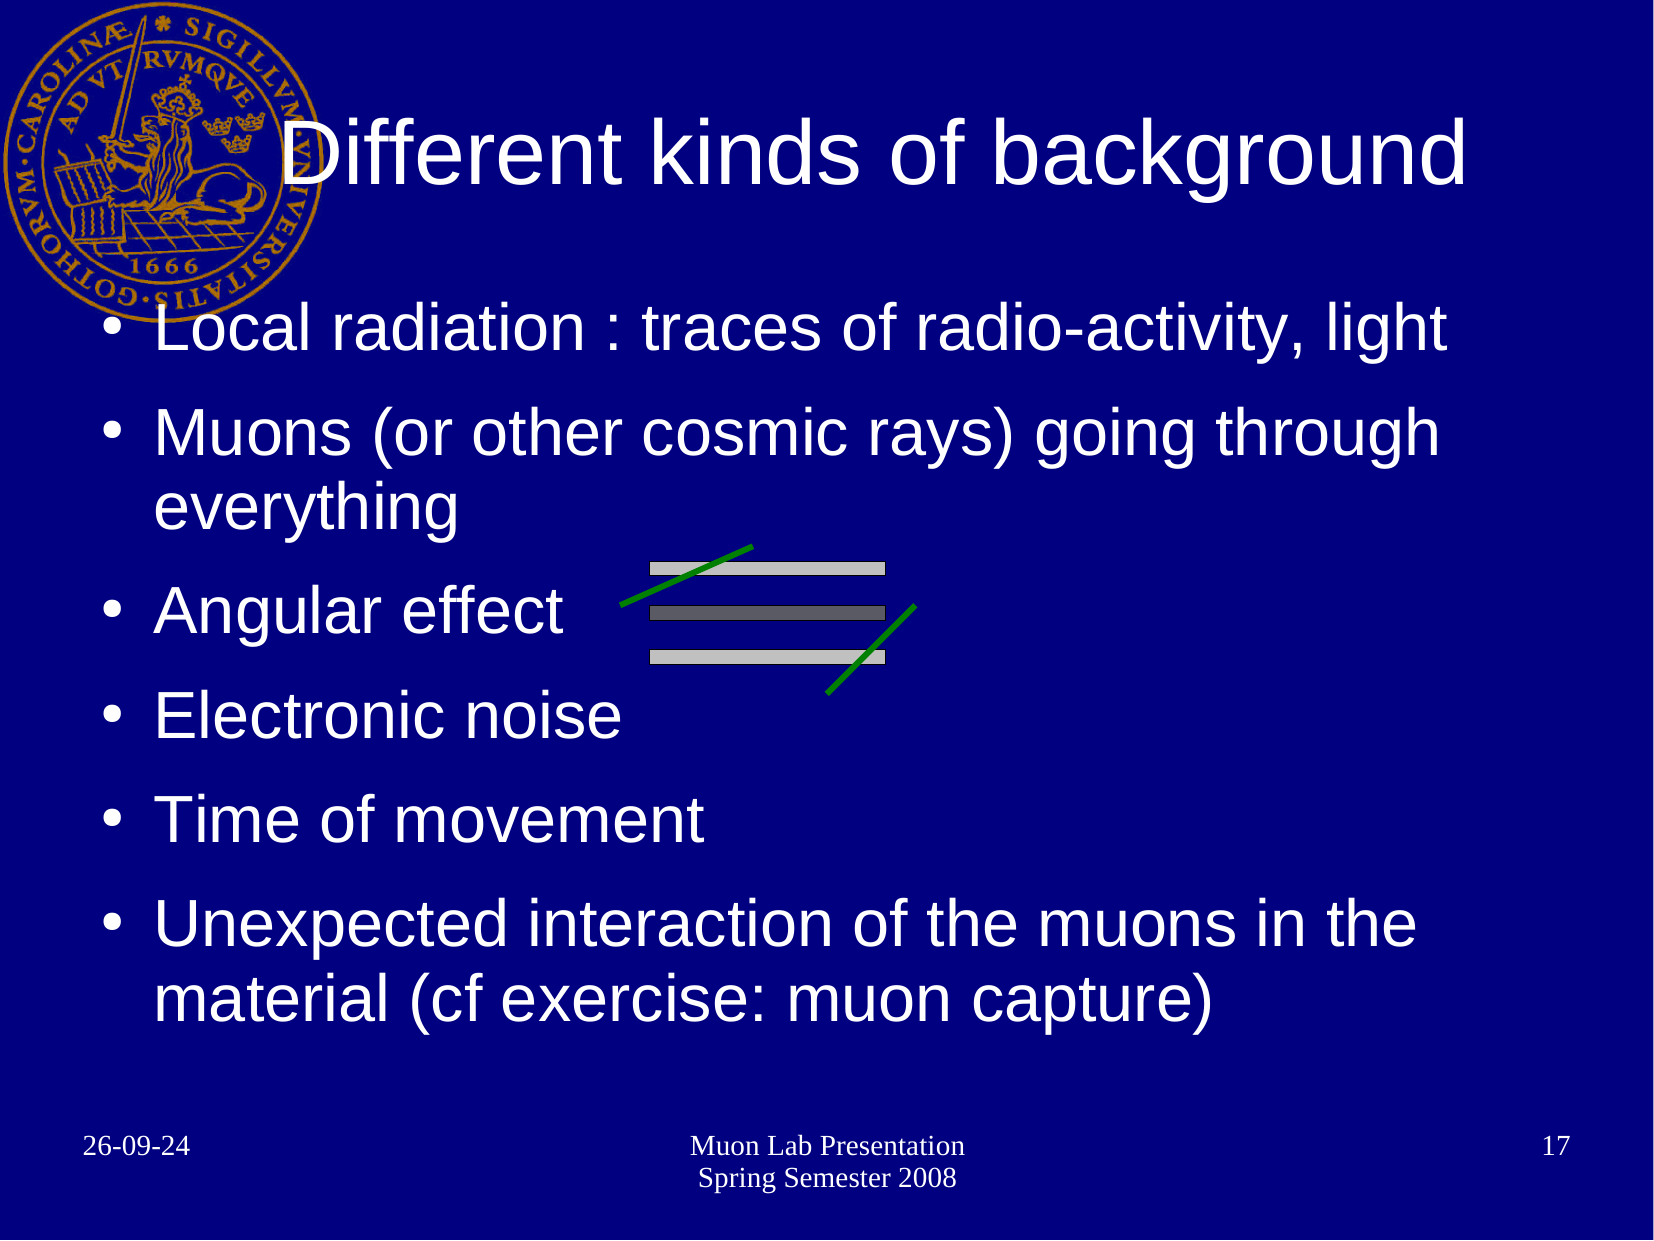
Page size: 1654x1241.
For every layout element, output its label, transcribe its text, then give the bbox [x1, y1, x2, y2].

title Different kinds of background [177, 49, 1571, 257]
list Local radiation : traces of radio-activity, light Muons (or other cosmic rays) going through everything Angular effect Electronic noise Time of movement Unexpected interaction of the muons in the material (cf exercise: muon capture) [82, 290, 1571, 1094]
picture [0, 0, 325, 325]
text_box [649, 561, 710, 576]
text_box [649, 649, 866, 665]
text_box [649, 605, 886, 621]
text_box [861, 649, 886, 665]
text_box [696, 561, 886, 576]
